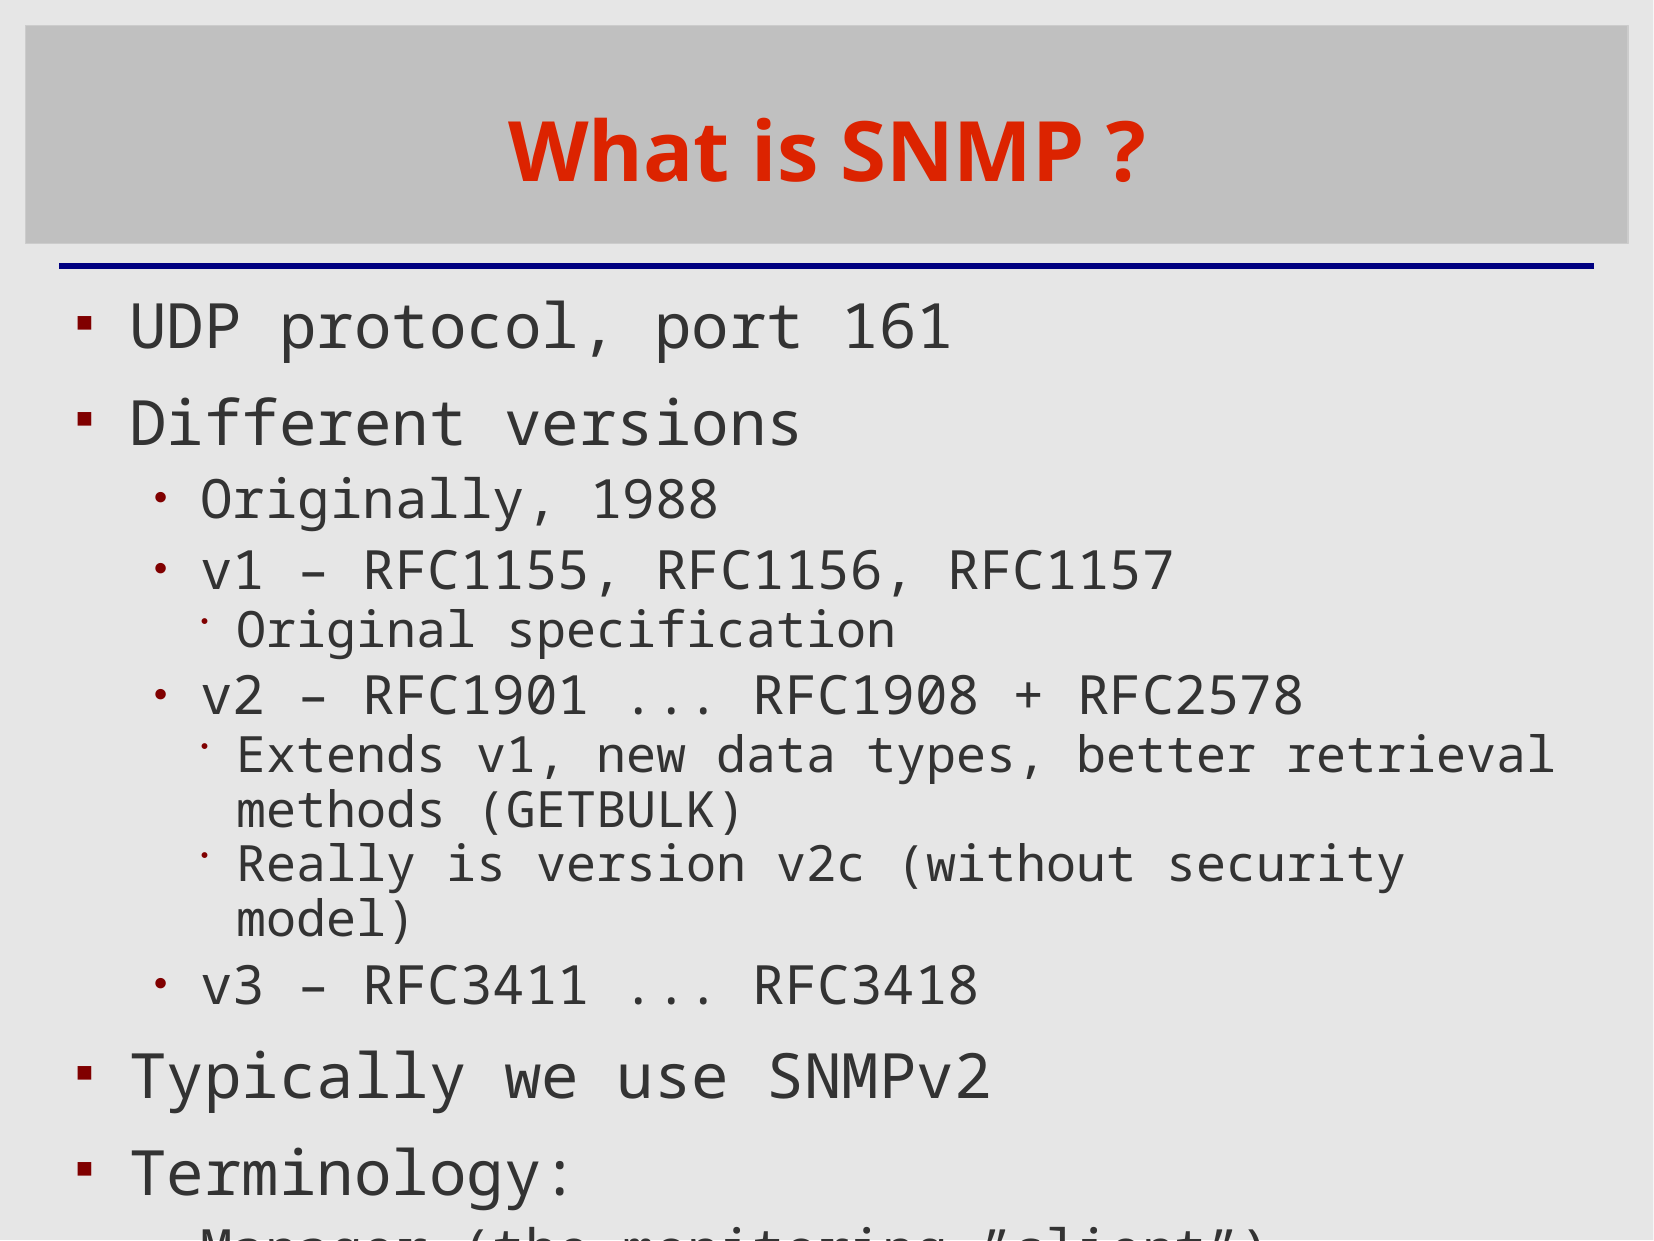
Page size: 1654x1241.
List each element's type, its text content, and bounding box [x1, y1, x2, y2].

list UDP protocol, port 161 Different versions Originally, 1988 v1 – RFC1155, RFC1156, RFC1157 Original specification v2 – RFC1901 ... RFC1908 + RFC2578 Extends v1, new data types, better retrieval methods (GETBULK) Really is version v2c (without security model) v3 – RFC3411 ... RFC3418 Typically we use SNMPv2 Terminology: Manager (the monitoring ”client”) Agent (running on the equipment/server) [59, 283, 1595, 1217]
title What is SNMP ? [121, 46, 1534, 254]
